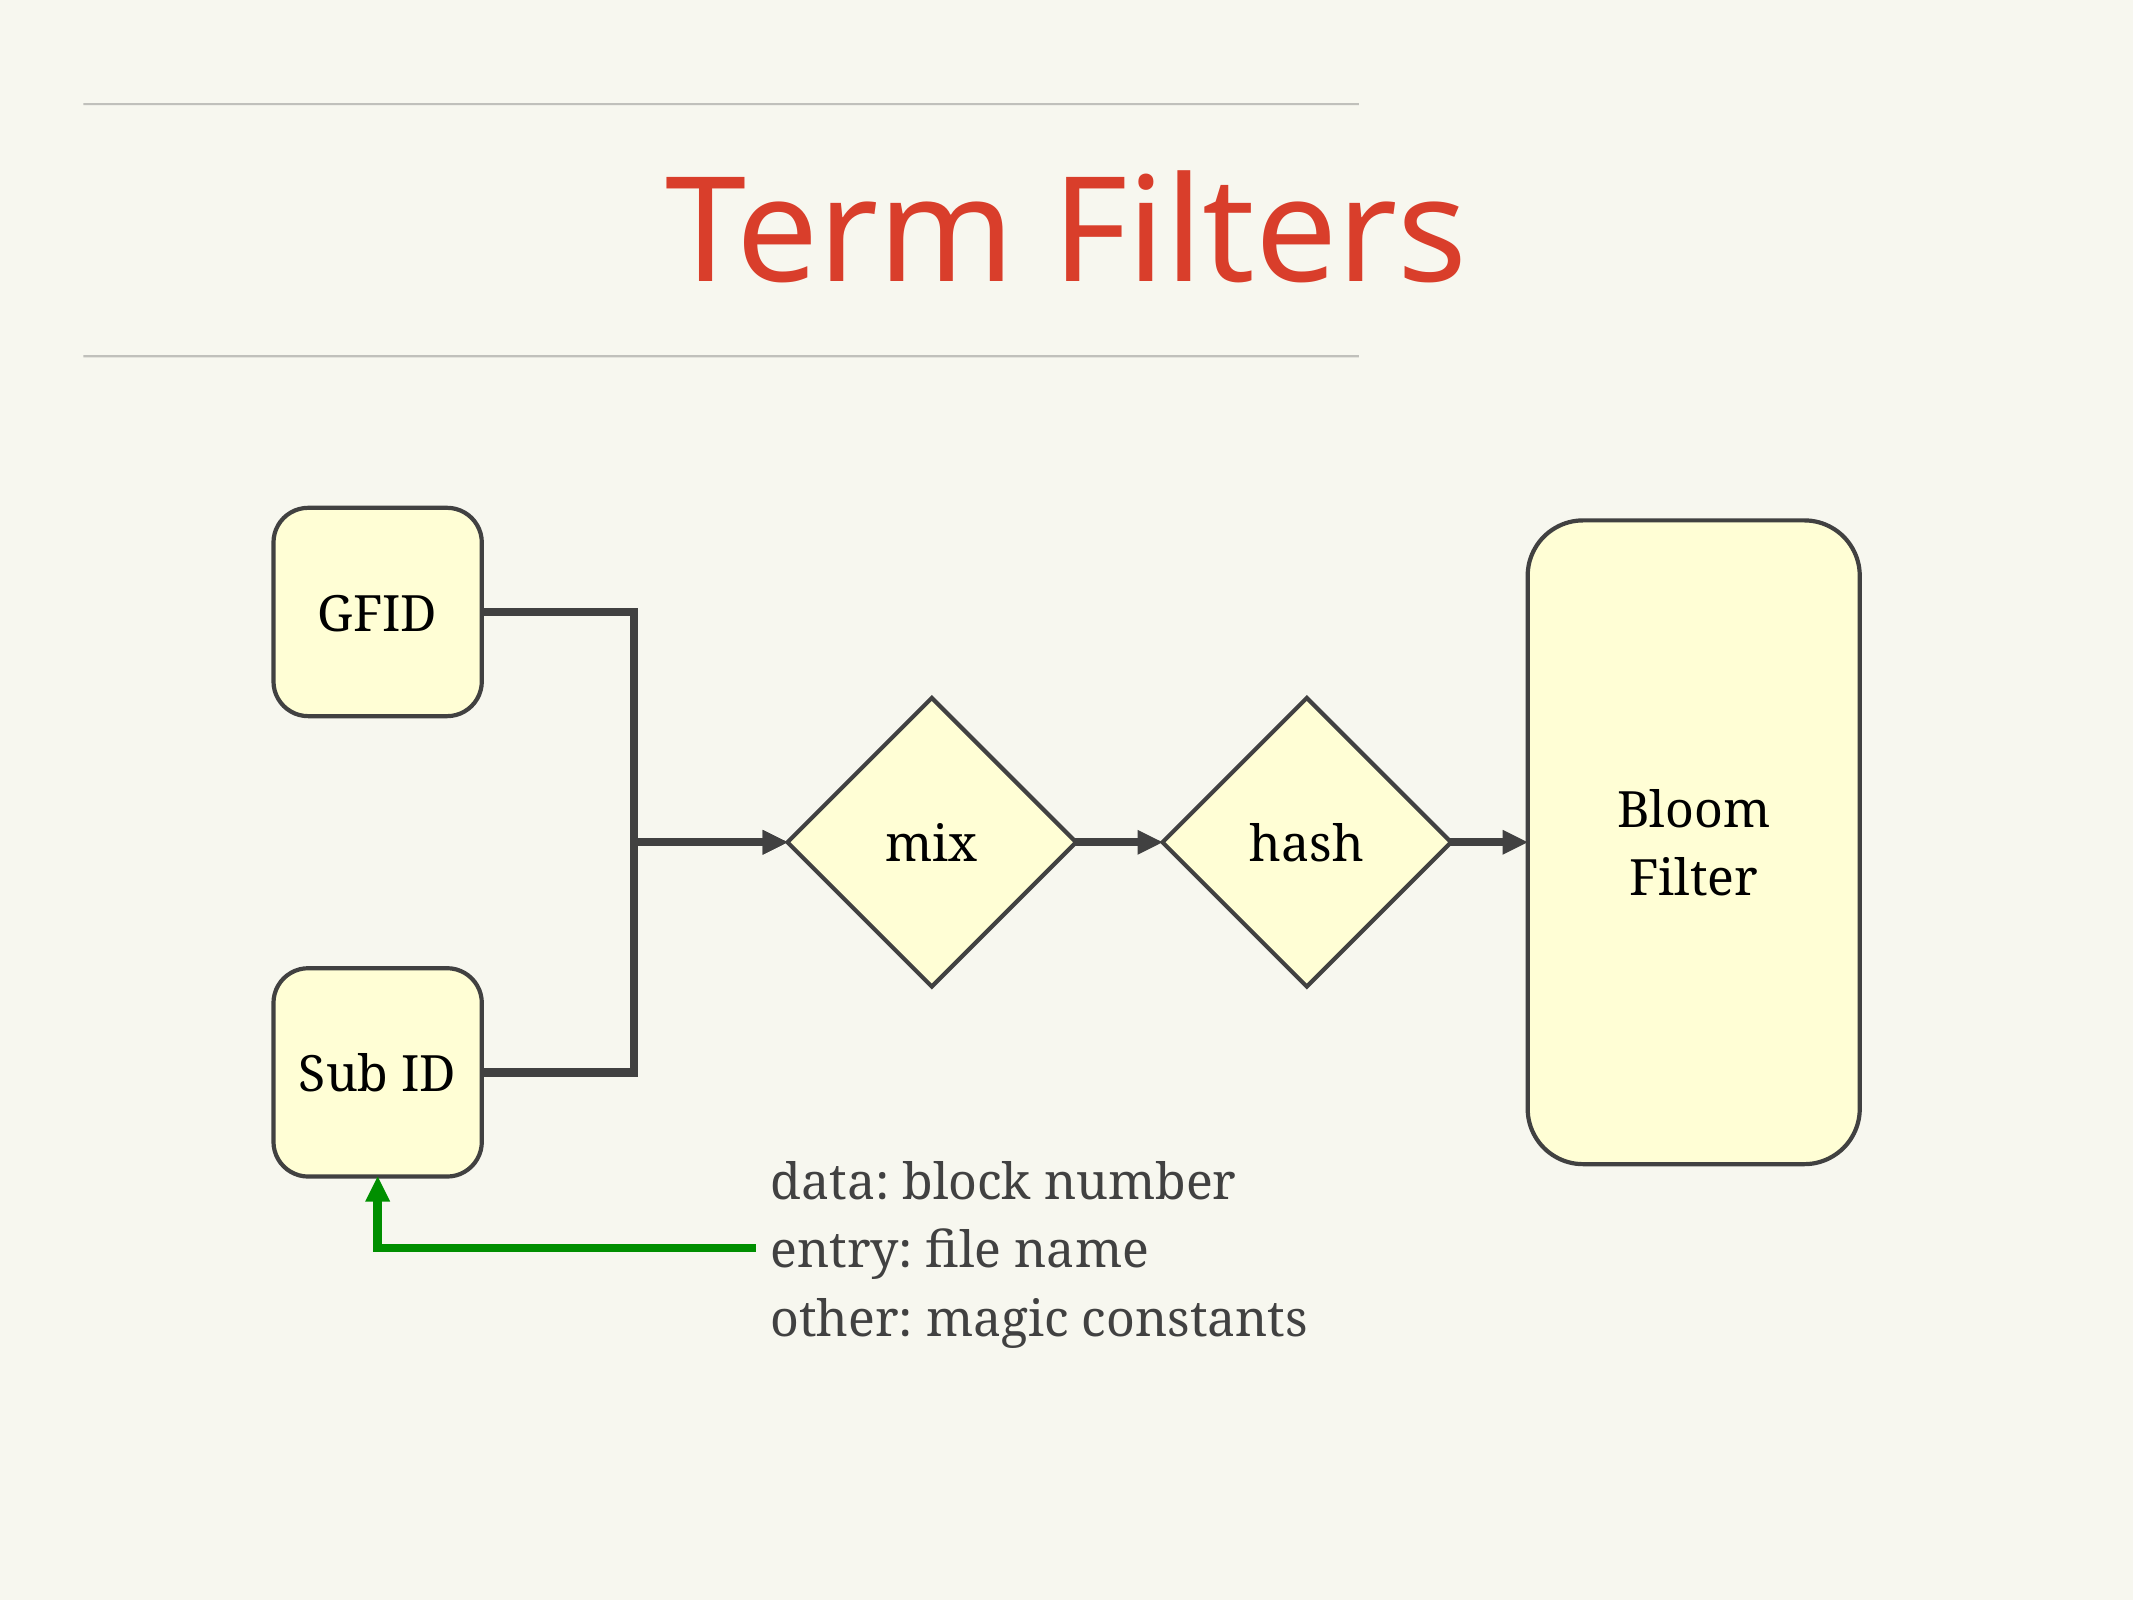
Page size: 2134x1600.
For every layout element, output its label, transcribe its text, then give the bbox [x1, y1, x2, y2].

text_box GFID [273, 507, 482, 717]
text_box Sub ID [273, 968, 482, 1177]
text_box hash [1162, 697, 1452, 987]
text_box mix [787, 697, 1077, 987]
text_box Bloom Filter [1527, 520, 1860, 1165]
text_box data: block number entry: file name other: magic constants [755, 1138, 1324, 1359]
title Term Filters [83, 131, 2050, 332]
